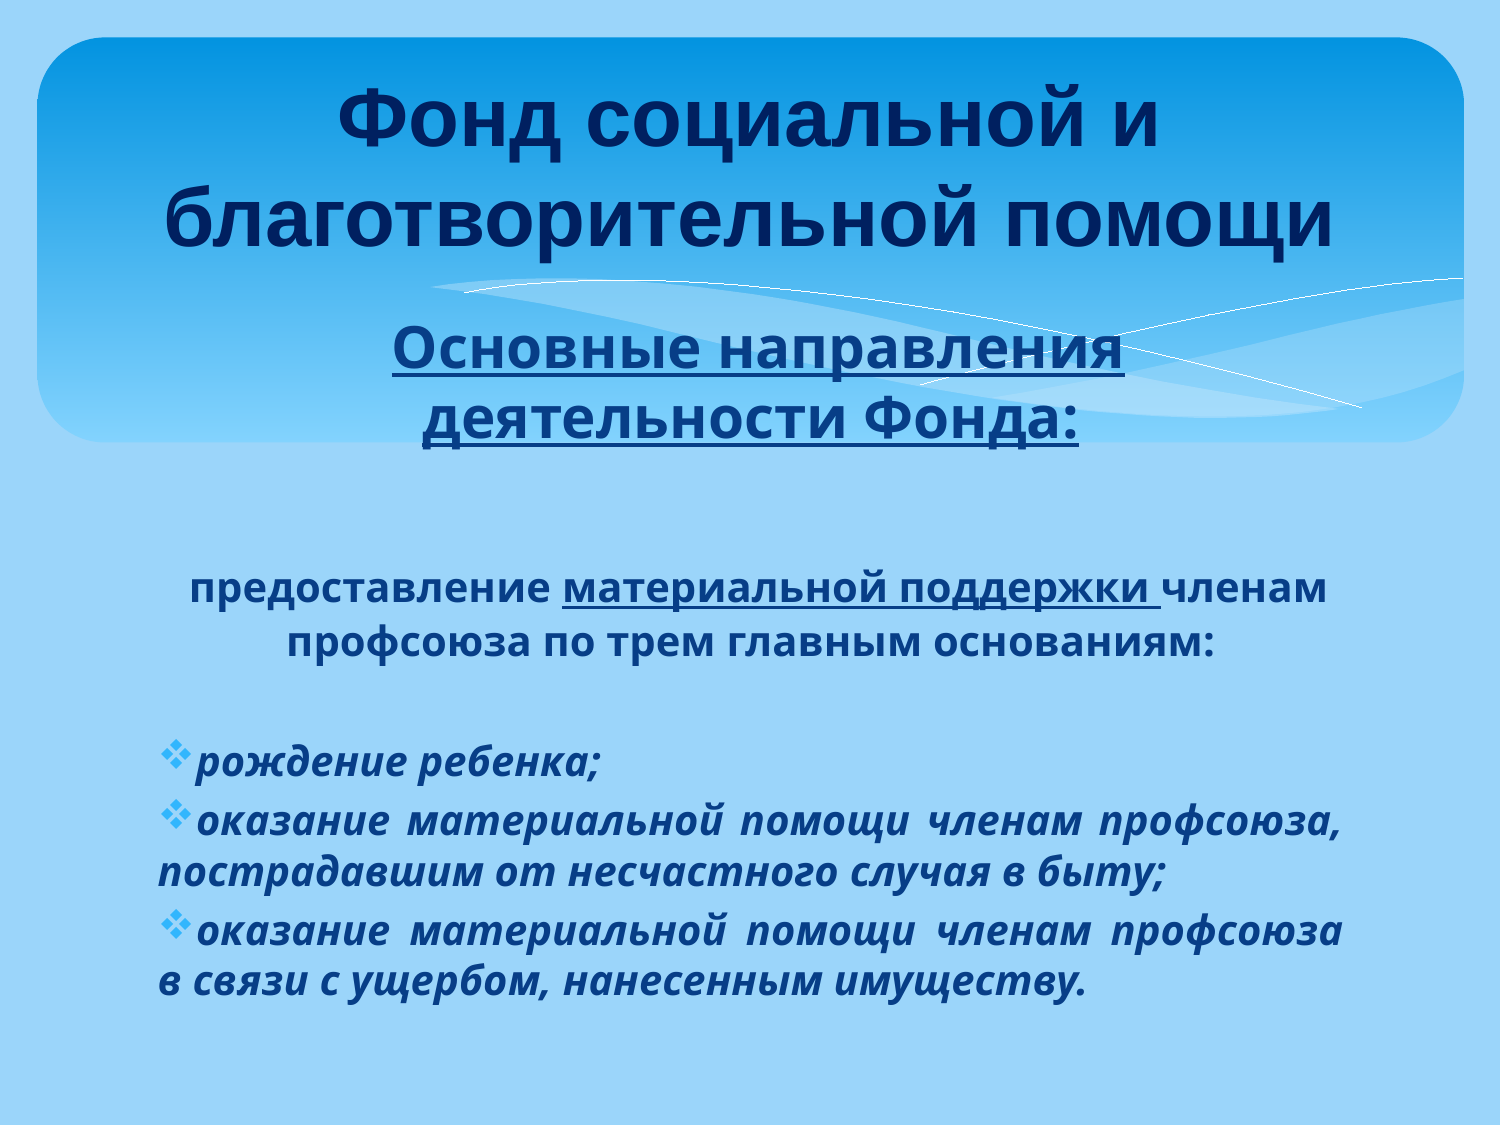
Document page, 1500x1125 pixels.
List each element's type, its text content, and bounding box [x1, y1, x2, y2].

list Основные направления деятельности Фонда: предоставление материальной поддержки членам профсоюза по трем главным основаниям: рождение ребенка; оказание материальной помощи членам профсоюза, пострадавшим от несчастного случая в быту; оказание материальной помощи членам профсоюза в связи с ущербом, нанесенным имуществу. [142, 302, 1359, 1071]
title Фонд социальной и благотворительной помощи [75, 55, 1426, 261]
